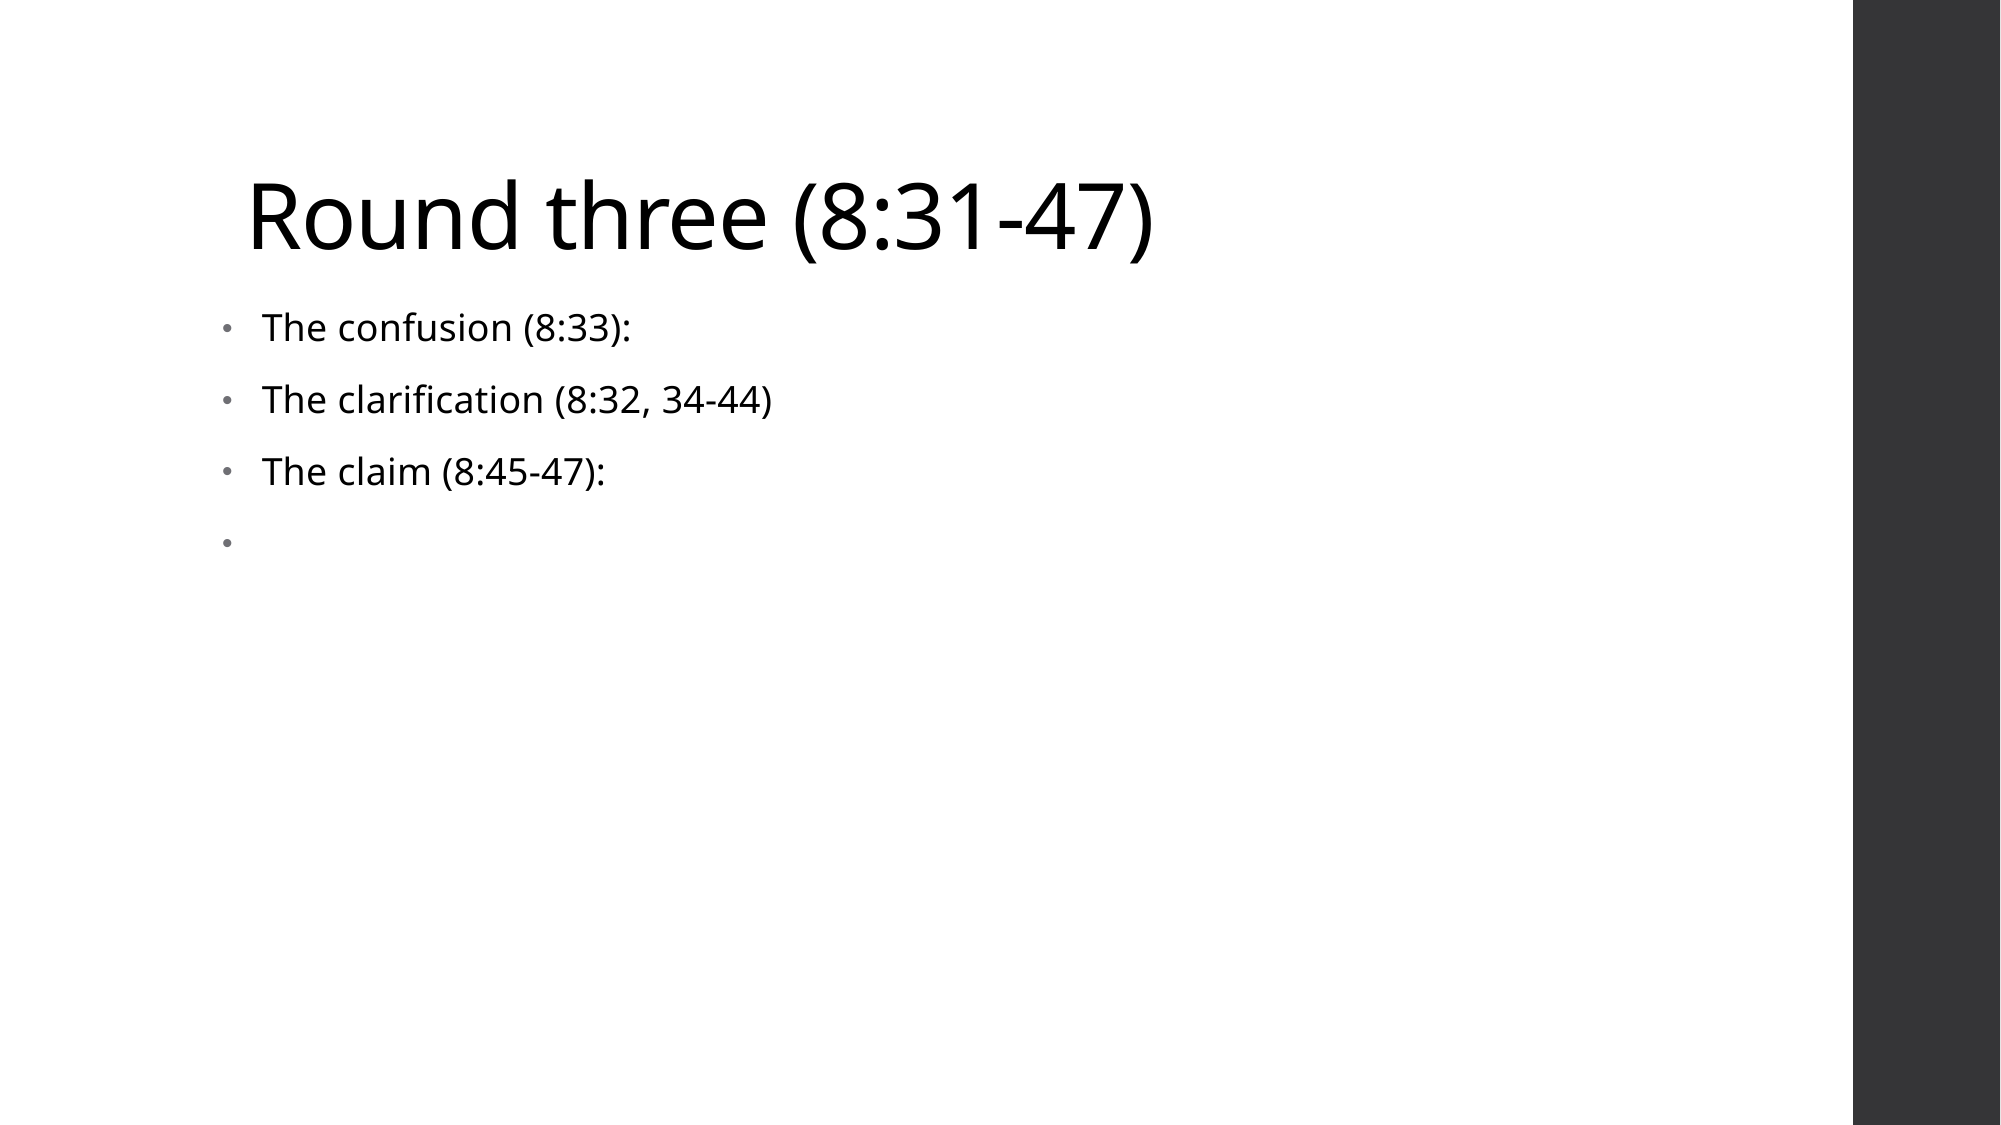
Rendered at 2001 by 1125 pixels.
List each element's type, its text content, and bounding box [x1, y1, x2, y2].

title Round three (8:31-47) [206, 60, 1797, 278]
list The confusion (8:33): The clarification (8:32, 34-44) The claim (8:45-47): [206, 299, 1617, 1014]
